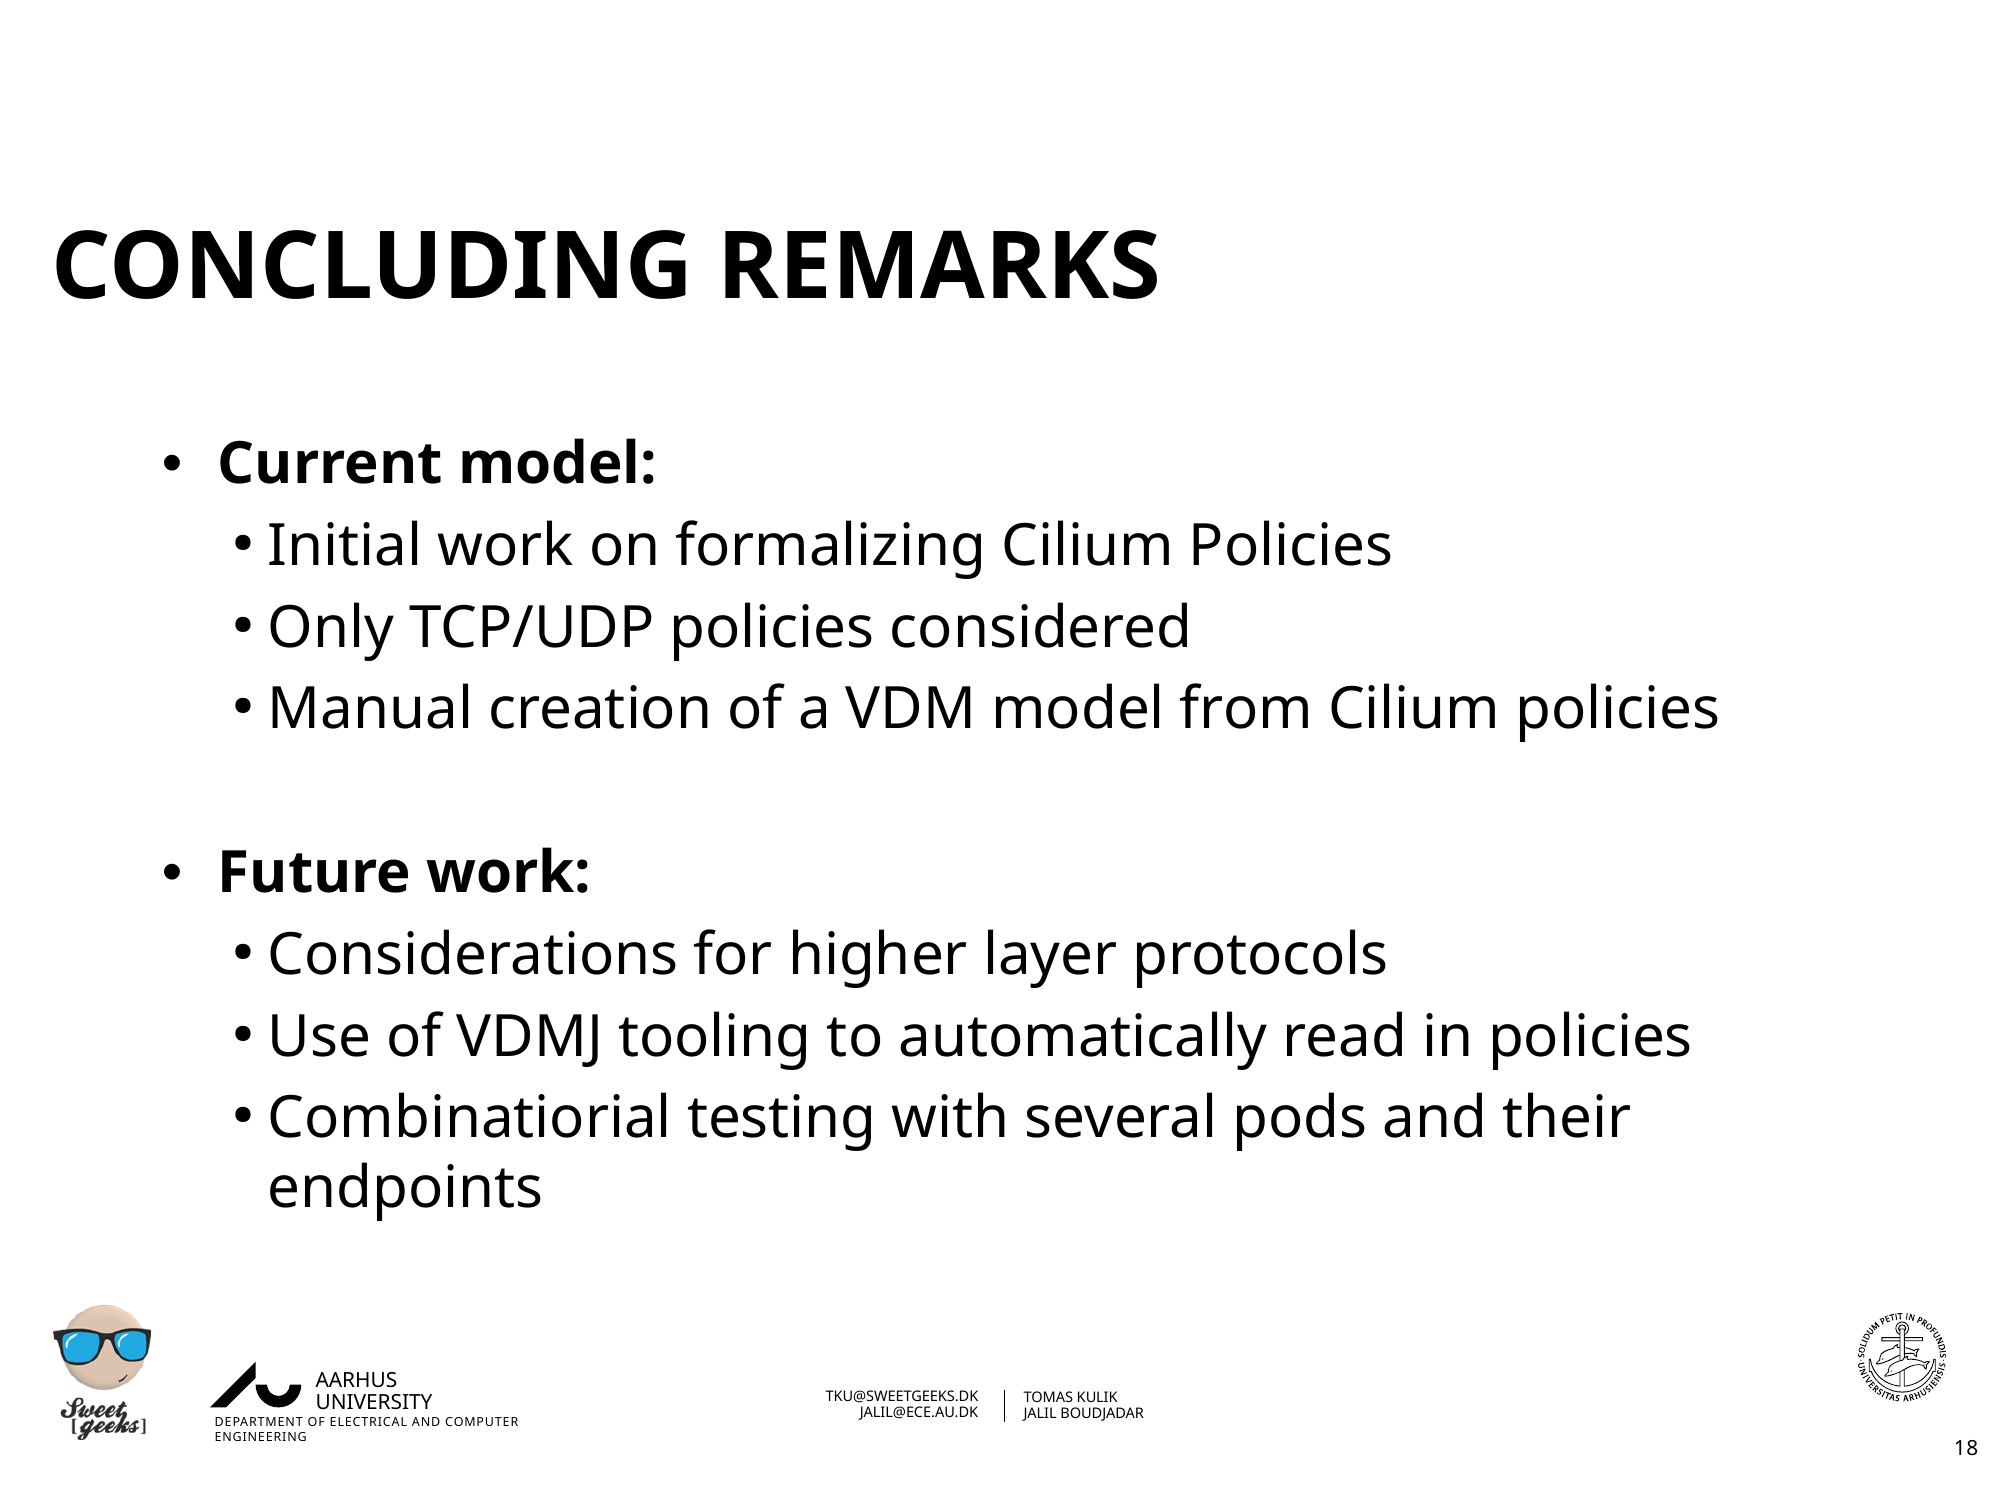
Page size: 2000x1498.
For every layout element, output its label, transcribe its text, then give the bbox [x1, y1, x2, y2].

text_box Concluding remarks [51, 32, 1948, 319]
picture [53, 1305, 151, 1440]
slide_number <number> [1937, 1437, 1979, 1463]
text_box Current model: Initial work on formalizing Cilium Policies Only TCP/UDP policies considered Manual creation of a VDM model from Cilium policies Future work: Considerations for higher layer protocols Use of VDMJ tooling to automatically read in policies Combinatiorial testing with several pods and their endpoints [161, 428, 1922, 1288]
